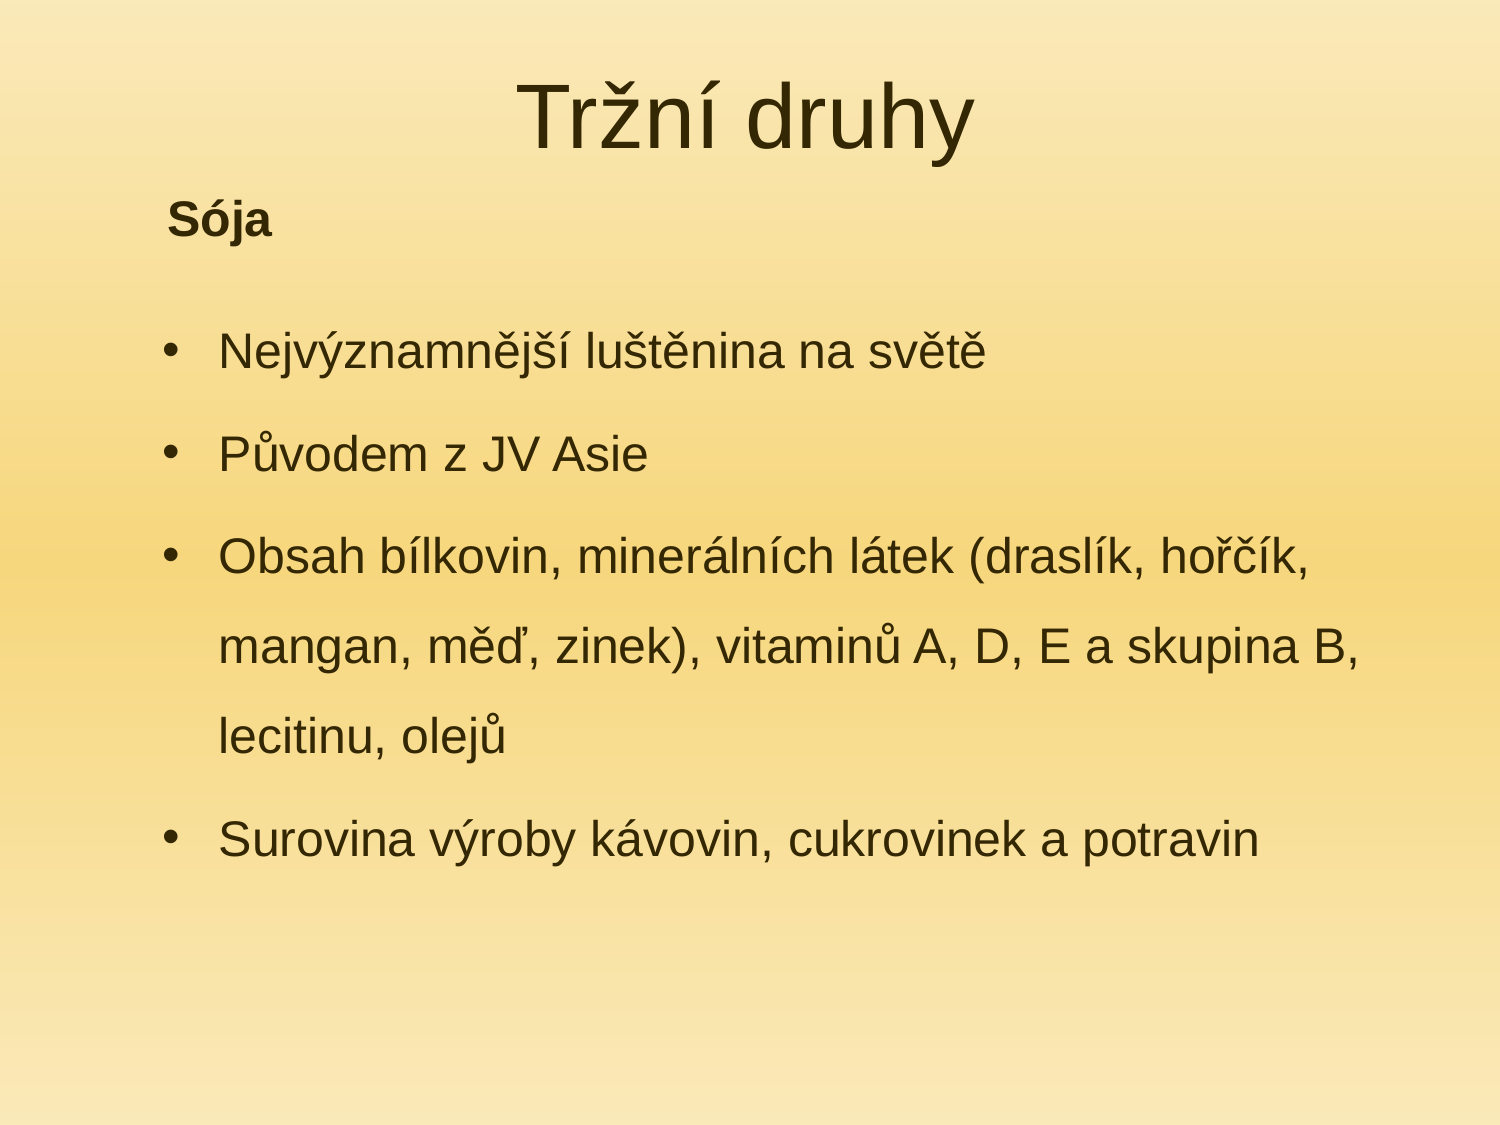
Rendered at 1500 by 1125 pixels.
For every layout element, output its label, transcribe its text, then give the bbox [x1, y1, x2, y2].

list Sója [152, 172, 1294, 255]
title Tržní druhy [70, 35, 1421, 190]
list Nejvýznamnější luštěnina na světě Původem z JV Asie Obsah bílkovin, minerálních látek (draslík, hořčík, mangan, měď, zinek), vitaminů A, D, E a skupina B, lecitinu, olejů Surovina výroby kávovin, cukrovinek a potravin [147, 281, 1418, 1036]
